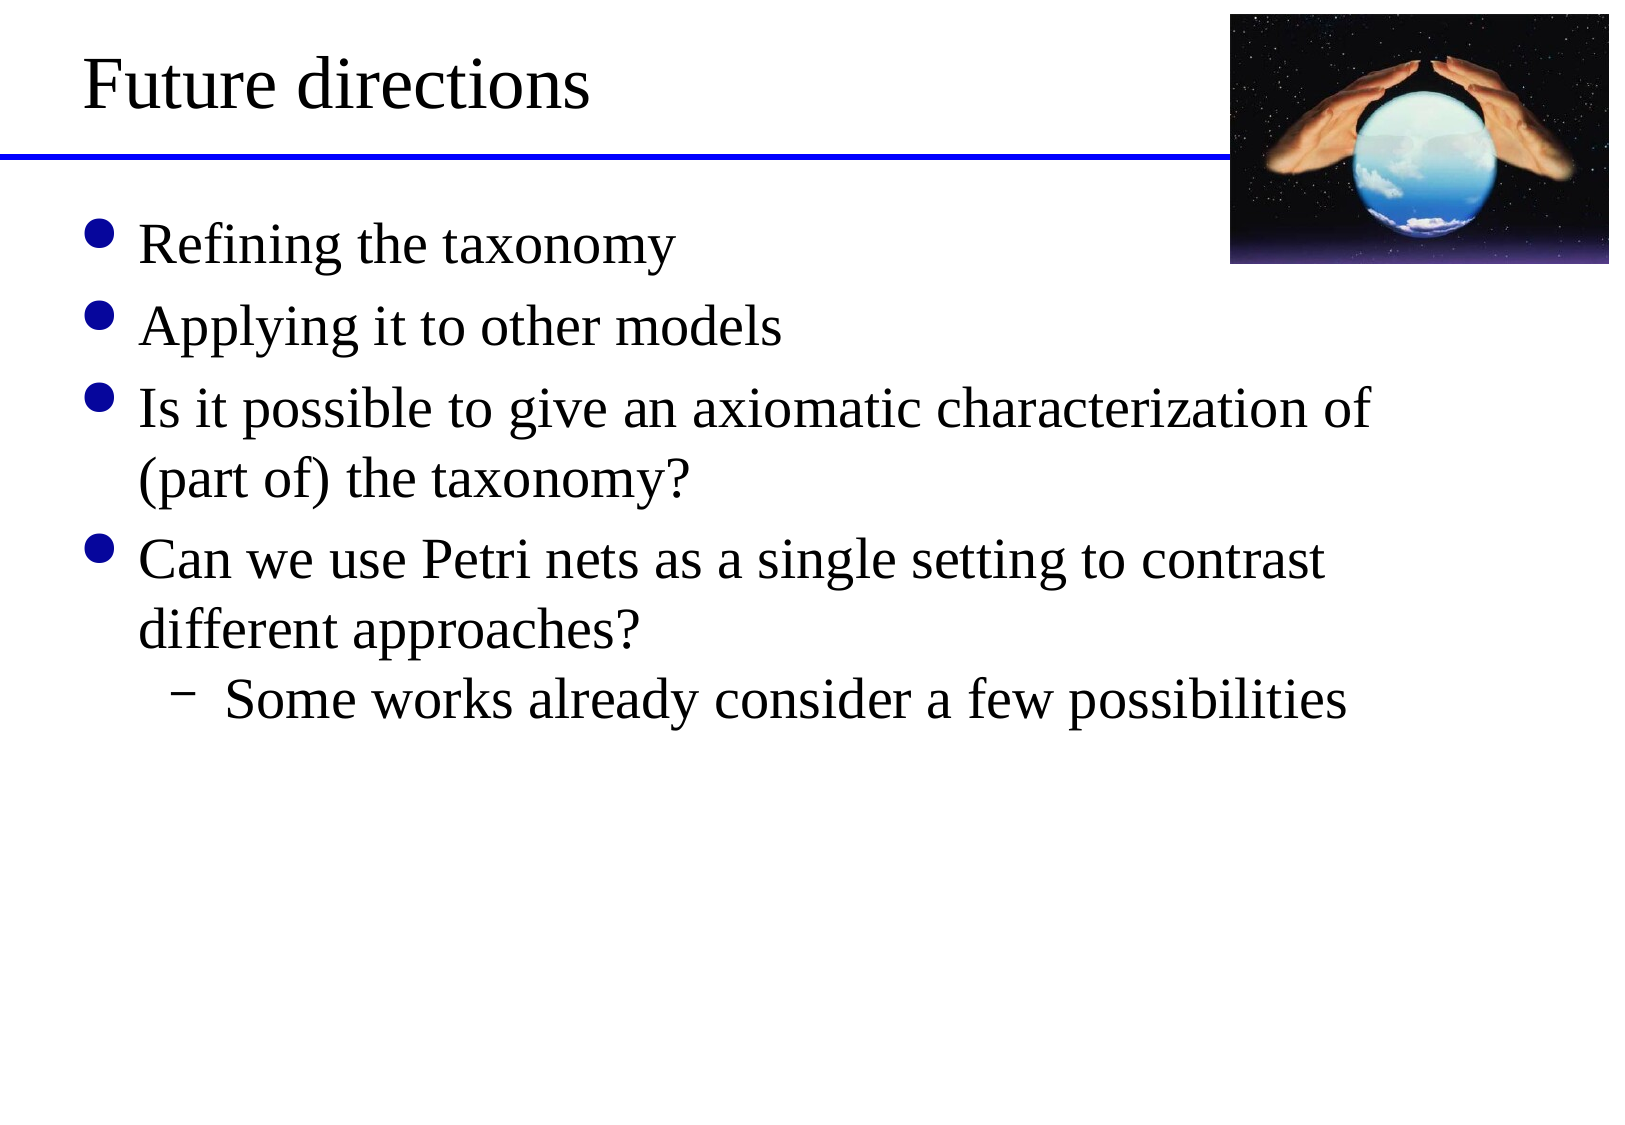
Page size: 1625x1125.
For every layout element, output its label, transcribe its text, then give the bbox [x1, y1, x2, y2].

title Future directions [67, 27, 1230, 131]
list Refining the taxonomy Applying it to other models Is it possible to give an axiomatic characterization of (part of) the taxonomy? Can we use Petri nets as a single setting to contrast different approaches? Some works already consider a few possibilities [67, 198, 1478, 1061]
picture [1230, 14, 1609, 264]
